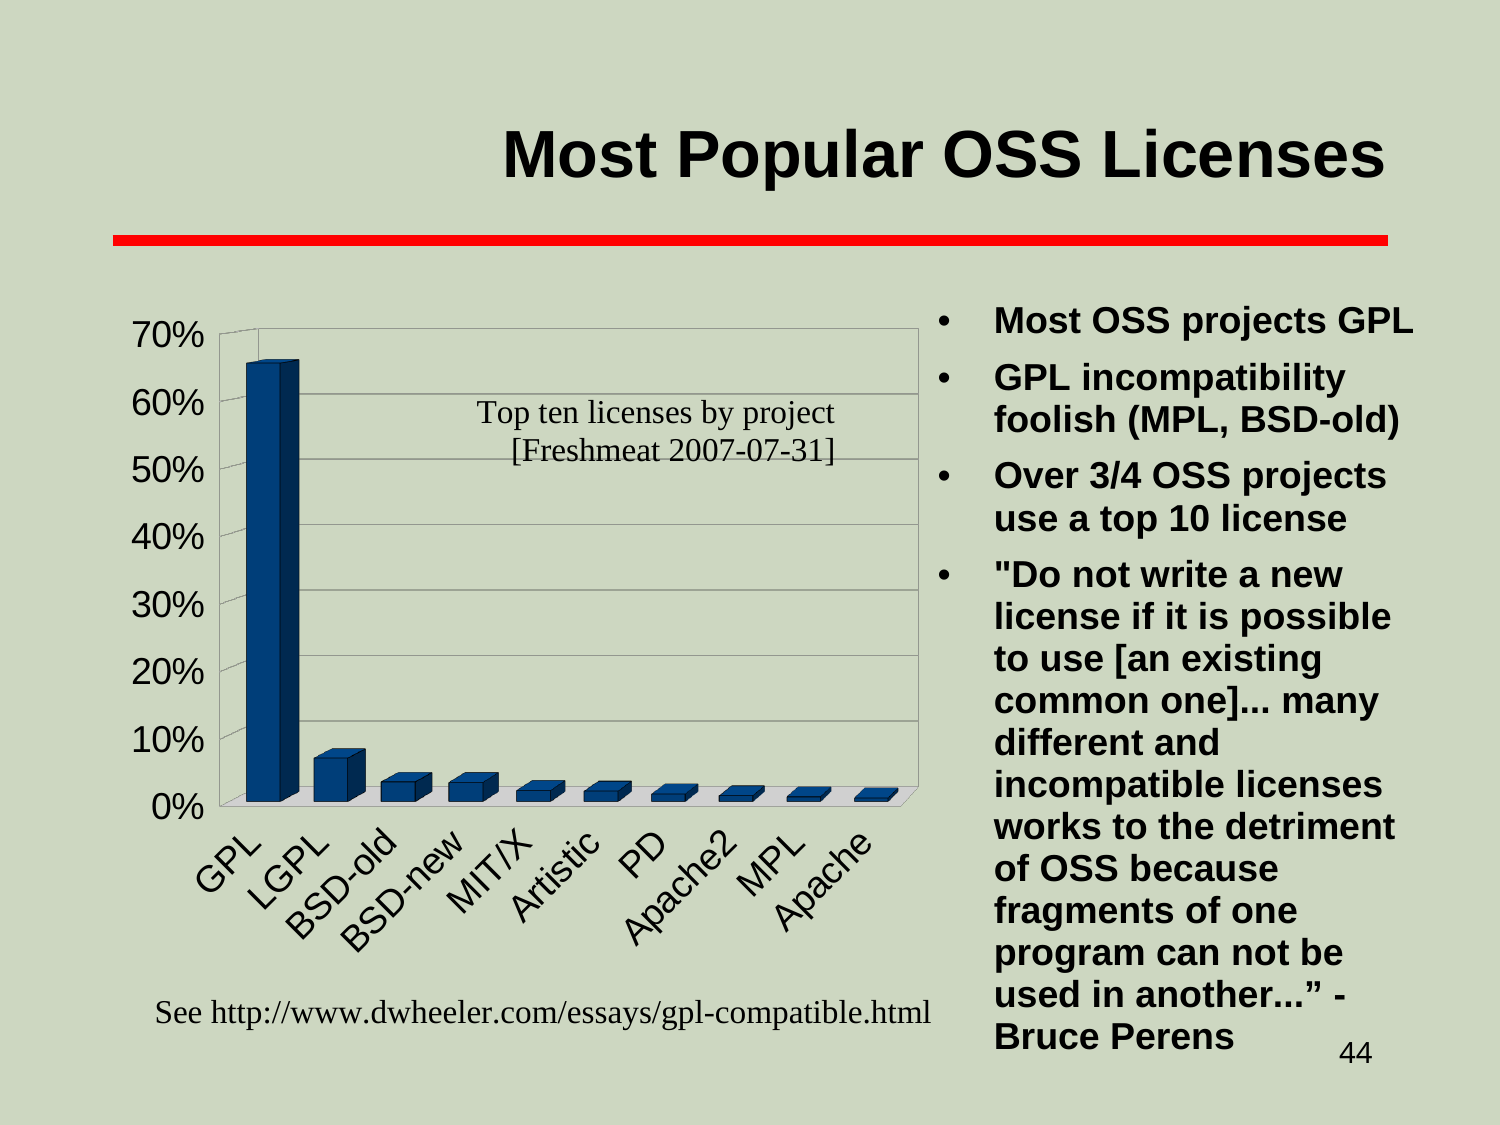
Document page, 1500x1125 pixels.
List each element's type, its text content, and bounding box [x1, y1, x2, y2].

list Most OSS projects GPL GPL incompatibility foolish (MPL, BSD-old) Over 3/4 OSS projects use a top 10 license "Do not write a new license if it is possible to use [an existing common one]... many different and incompatible licenses works to the detriment of OSS because fragments of one program can not be used in another...” - Bruce Perens [937, 299, 1426, 1084]
chart [111, 299, 937, 976]
text_box Top ten licenses by project [Freshmeat 2007-07-31] [375, 375, 826, 488]
text_box See http://www.dwheeler.com/essays/gpl-compatible.html [150, 975, 938, 1051]
title Most Popular OSS Licenses [337, 85, 1388, 224]
